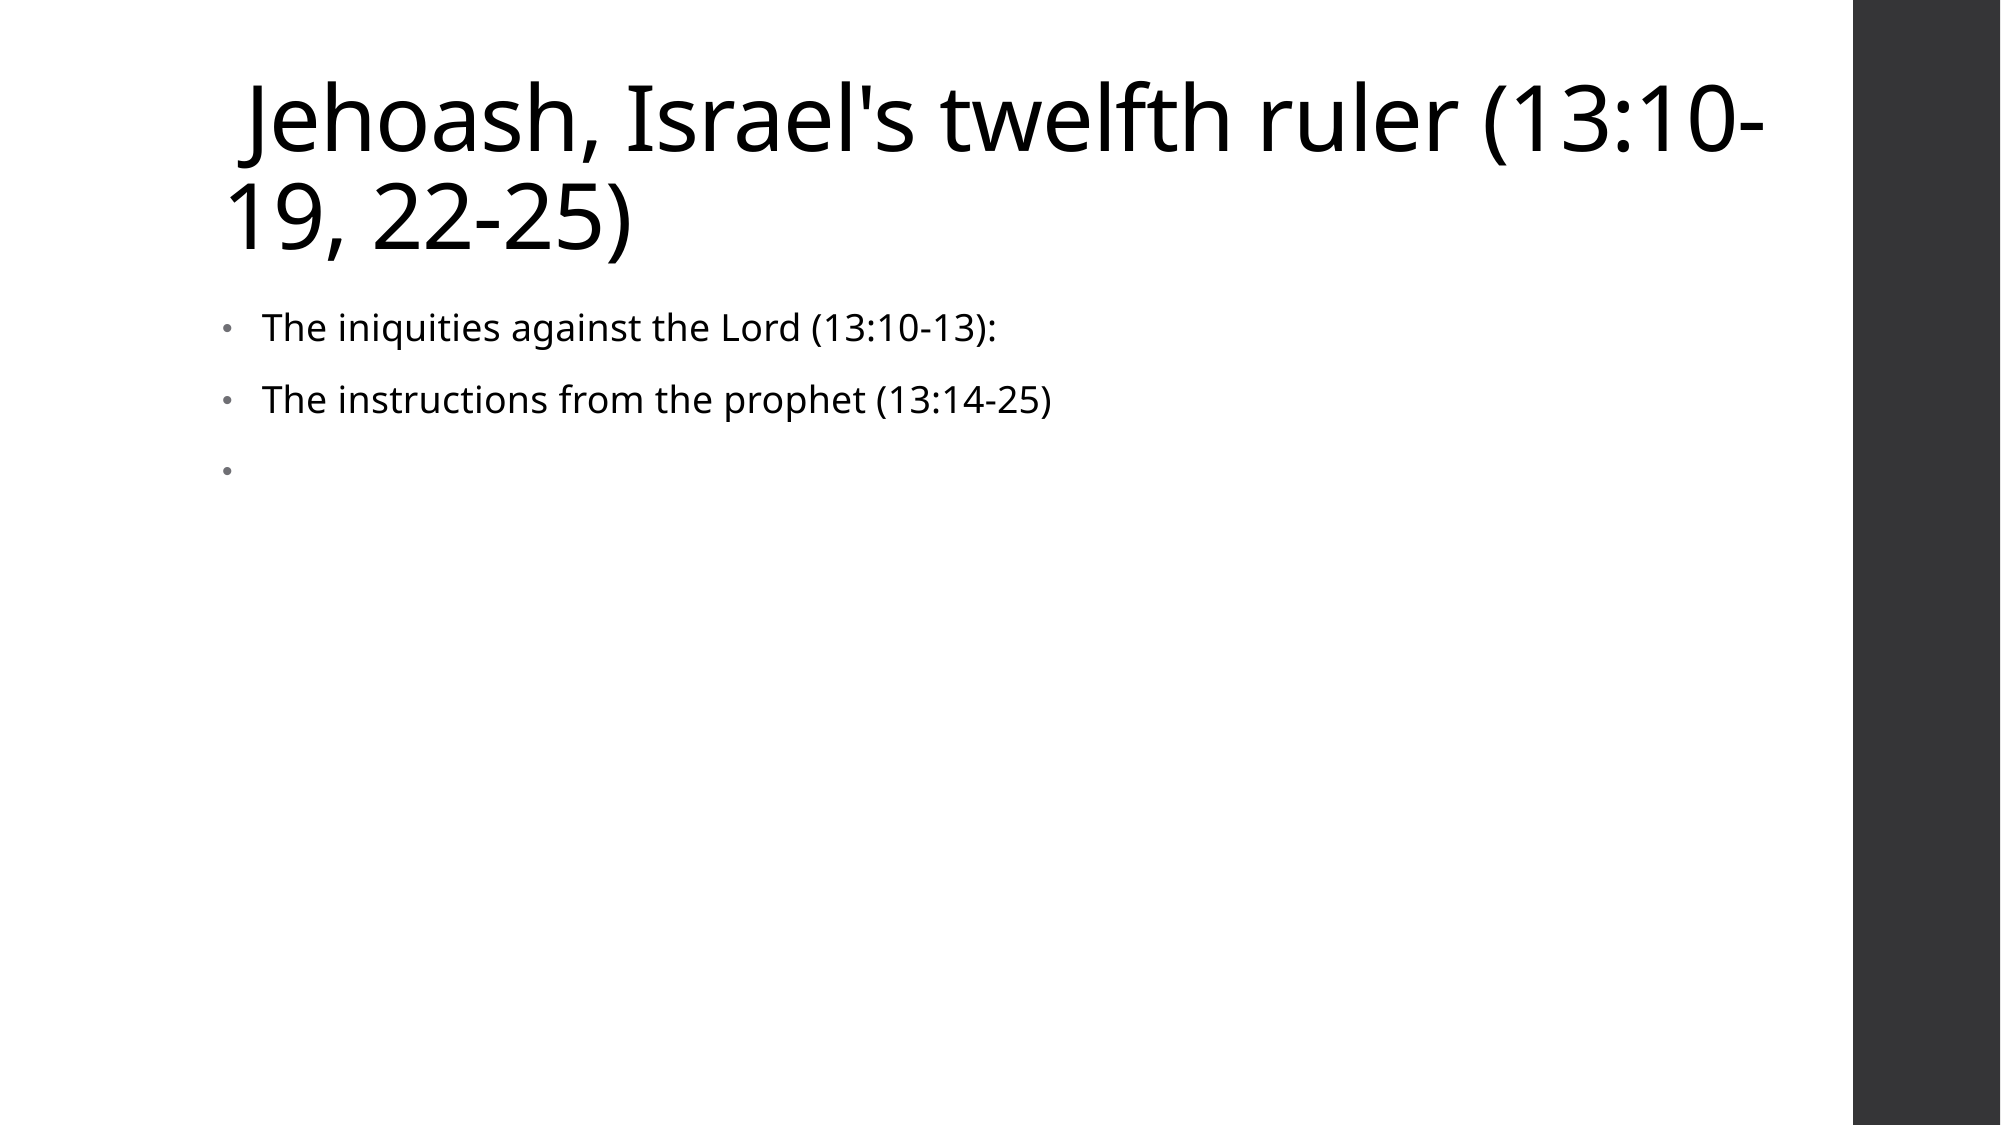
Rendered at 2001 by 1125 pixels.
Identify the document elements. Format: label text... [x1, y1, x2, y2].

list The iniquities against the Lord (13:10-13): The instructions from the prophet (13:14-25) [206, 299, 1617, 1014]
title Jehoash, Israel's twelfth ruler (13:10-19, 22-25) [206, 60, 1797, 278]
